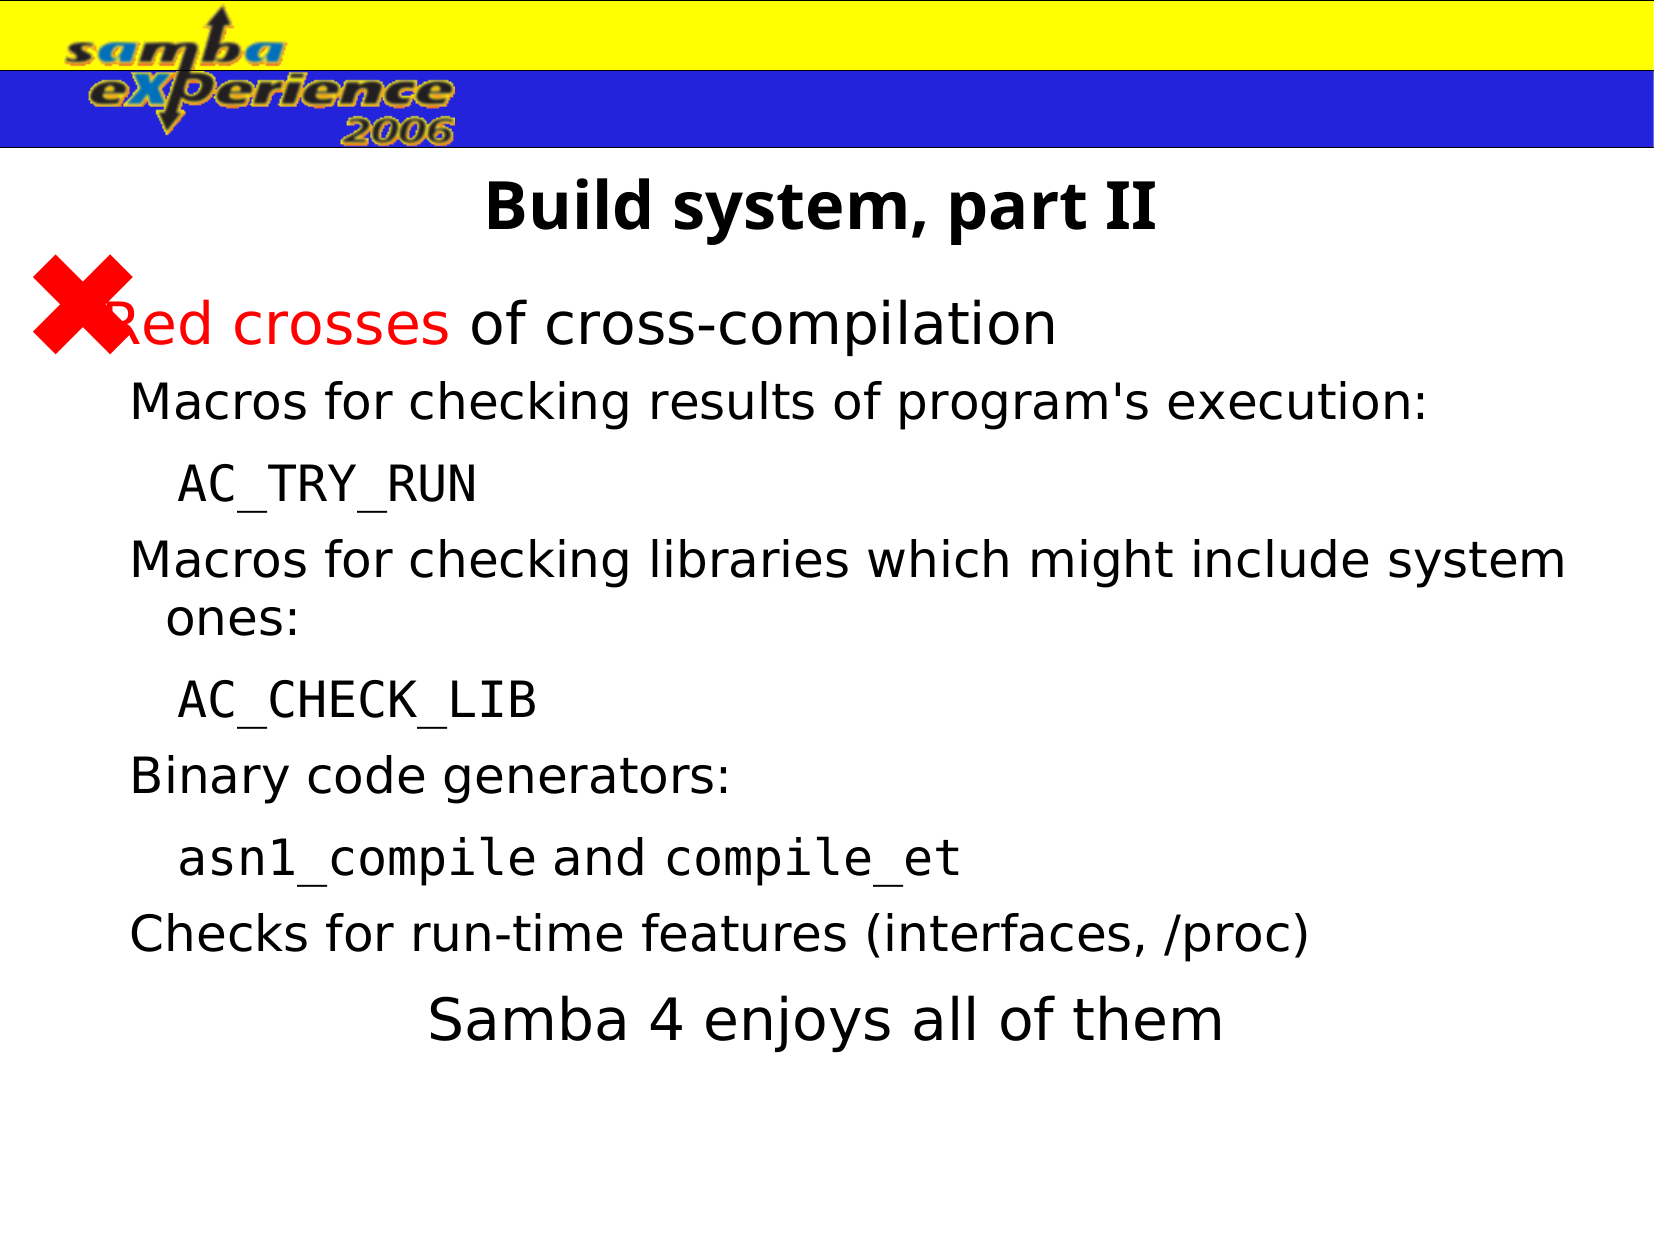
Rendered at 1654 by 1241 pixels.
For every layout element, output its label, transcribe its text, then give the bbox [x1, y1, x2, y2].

list Red crosses of cross-compilation Macros for checking results of program's execution: AC_TRY_RUN Macros for checking libraries which might include system ones: AC_CHECK_LIB Binary code generators: asn1_compile and compile_et Checks for run-time features (interfaces, /proc) Samba 4 enjoys all of them [82, 290, 1571, 1109]
picture [64, 71, 455, 147]
title Build system, part II [76, 123, 1565, 284]
picture [64, 2, 455, 70]
picture [64, 148, 76, 154]
text_box  [5, 248, 141, 591]
